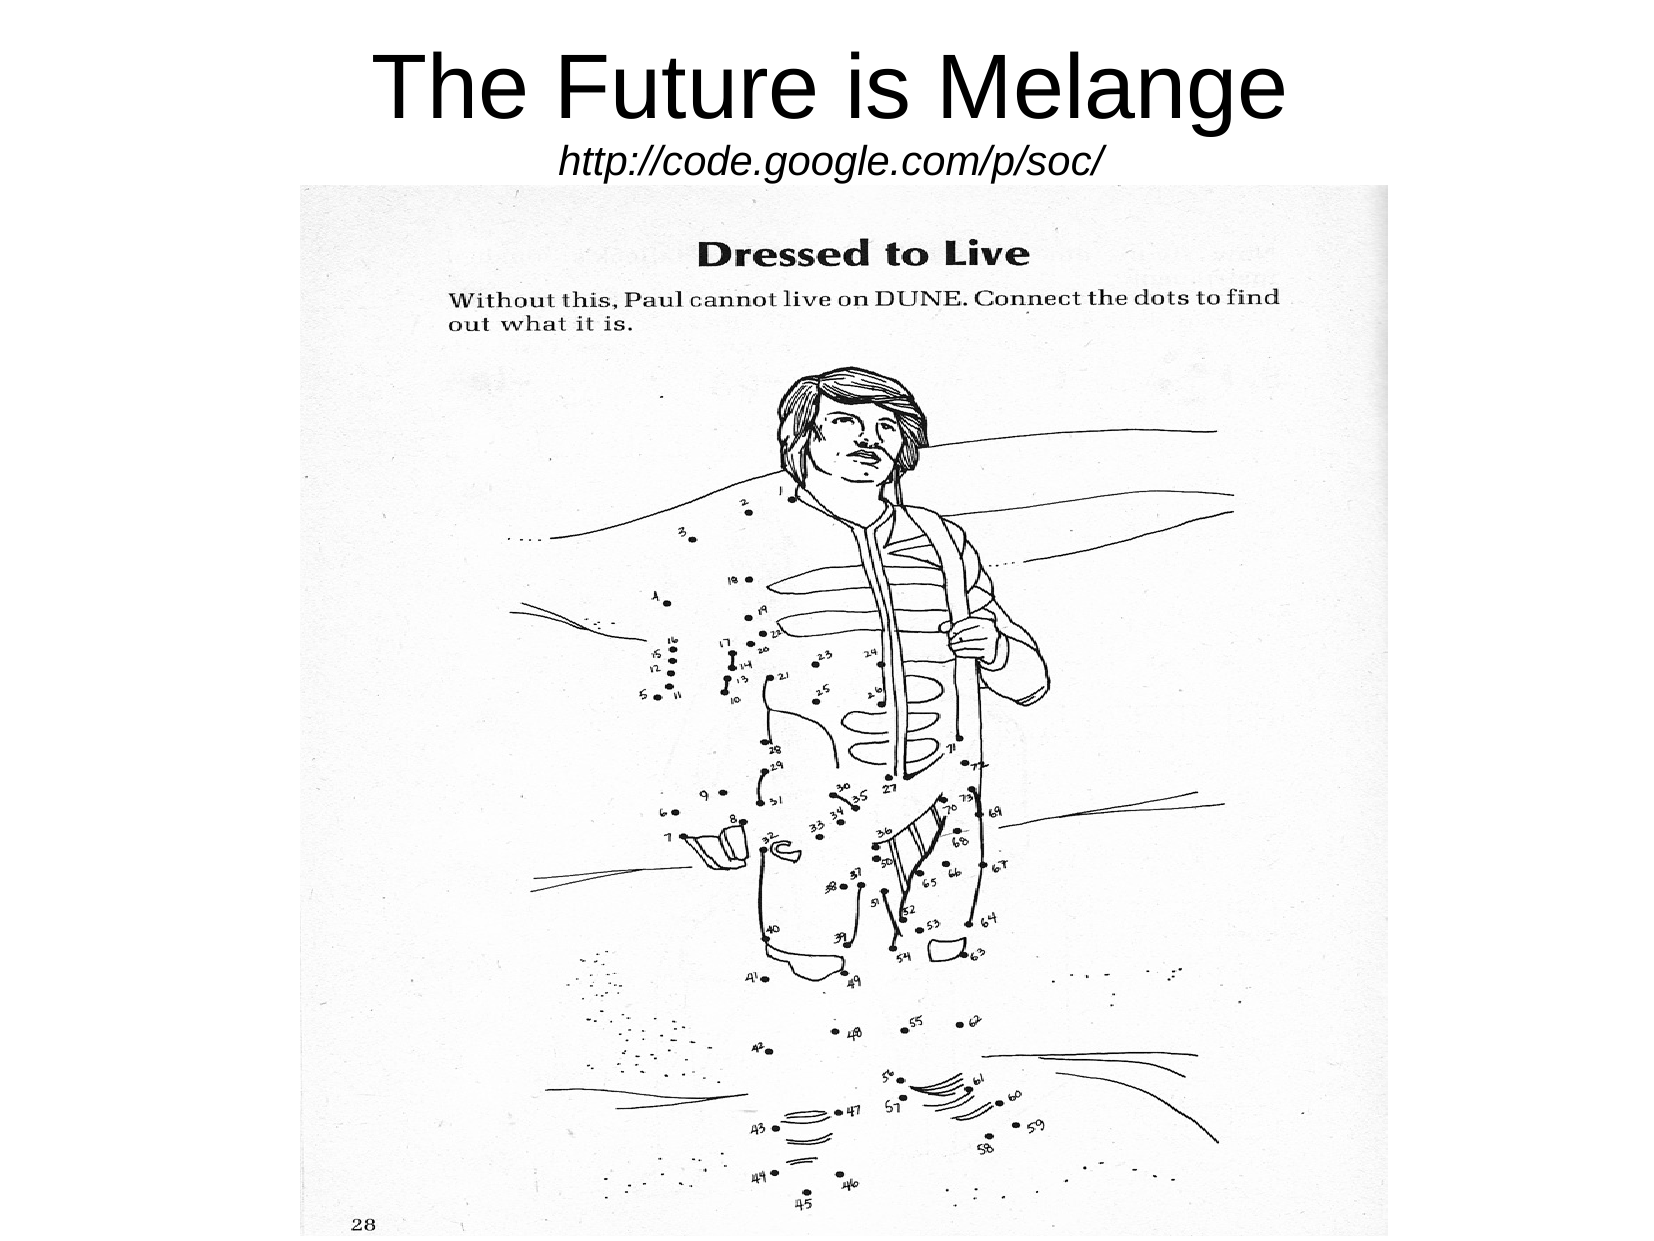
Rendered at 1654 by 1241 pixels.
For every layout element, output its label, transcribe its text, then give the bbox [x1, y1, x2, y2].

picture [300, 207, 1388, 1236]
title The Future is Melange http://code.google.com/p/soc/ [86, 13, 1576, 207]
